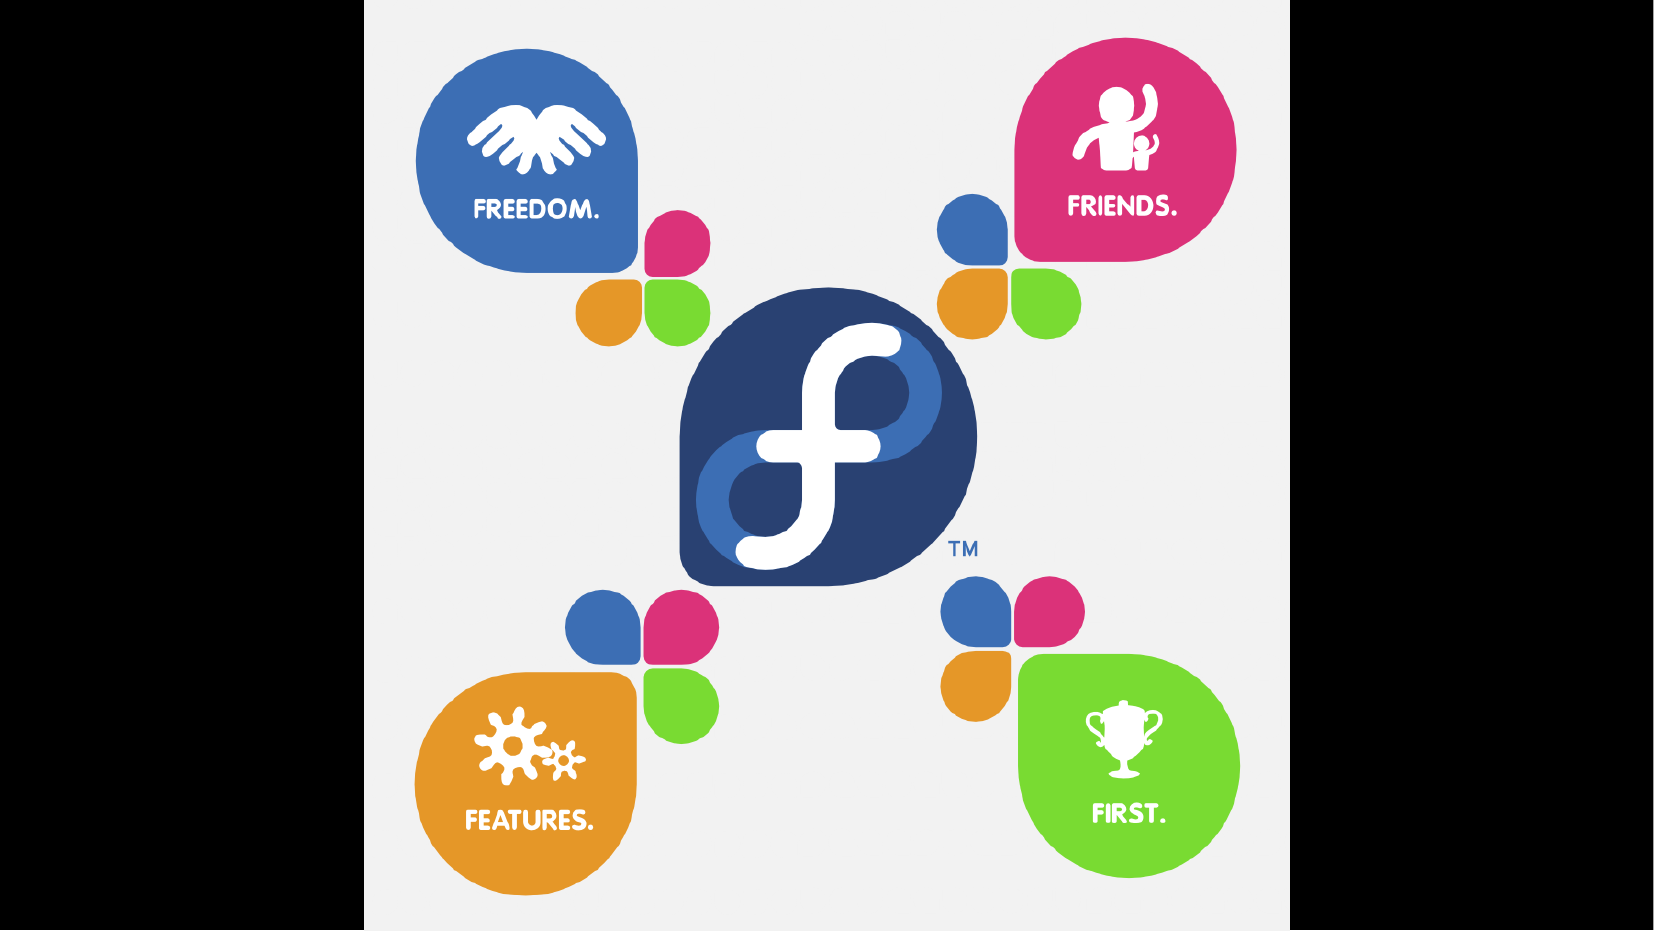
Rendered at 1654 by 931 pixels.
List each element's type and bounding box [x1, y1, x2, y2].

picture [364, 0, 1290, 931]
